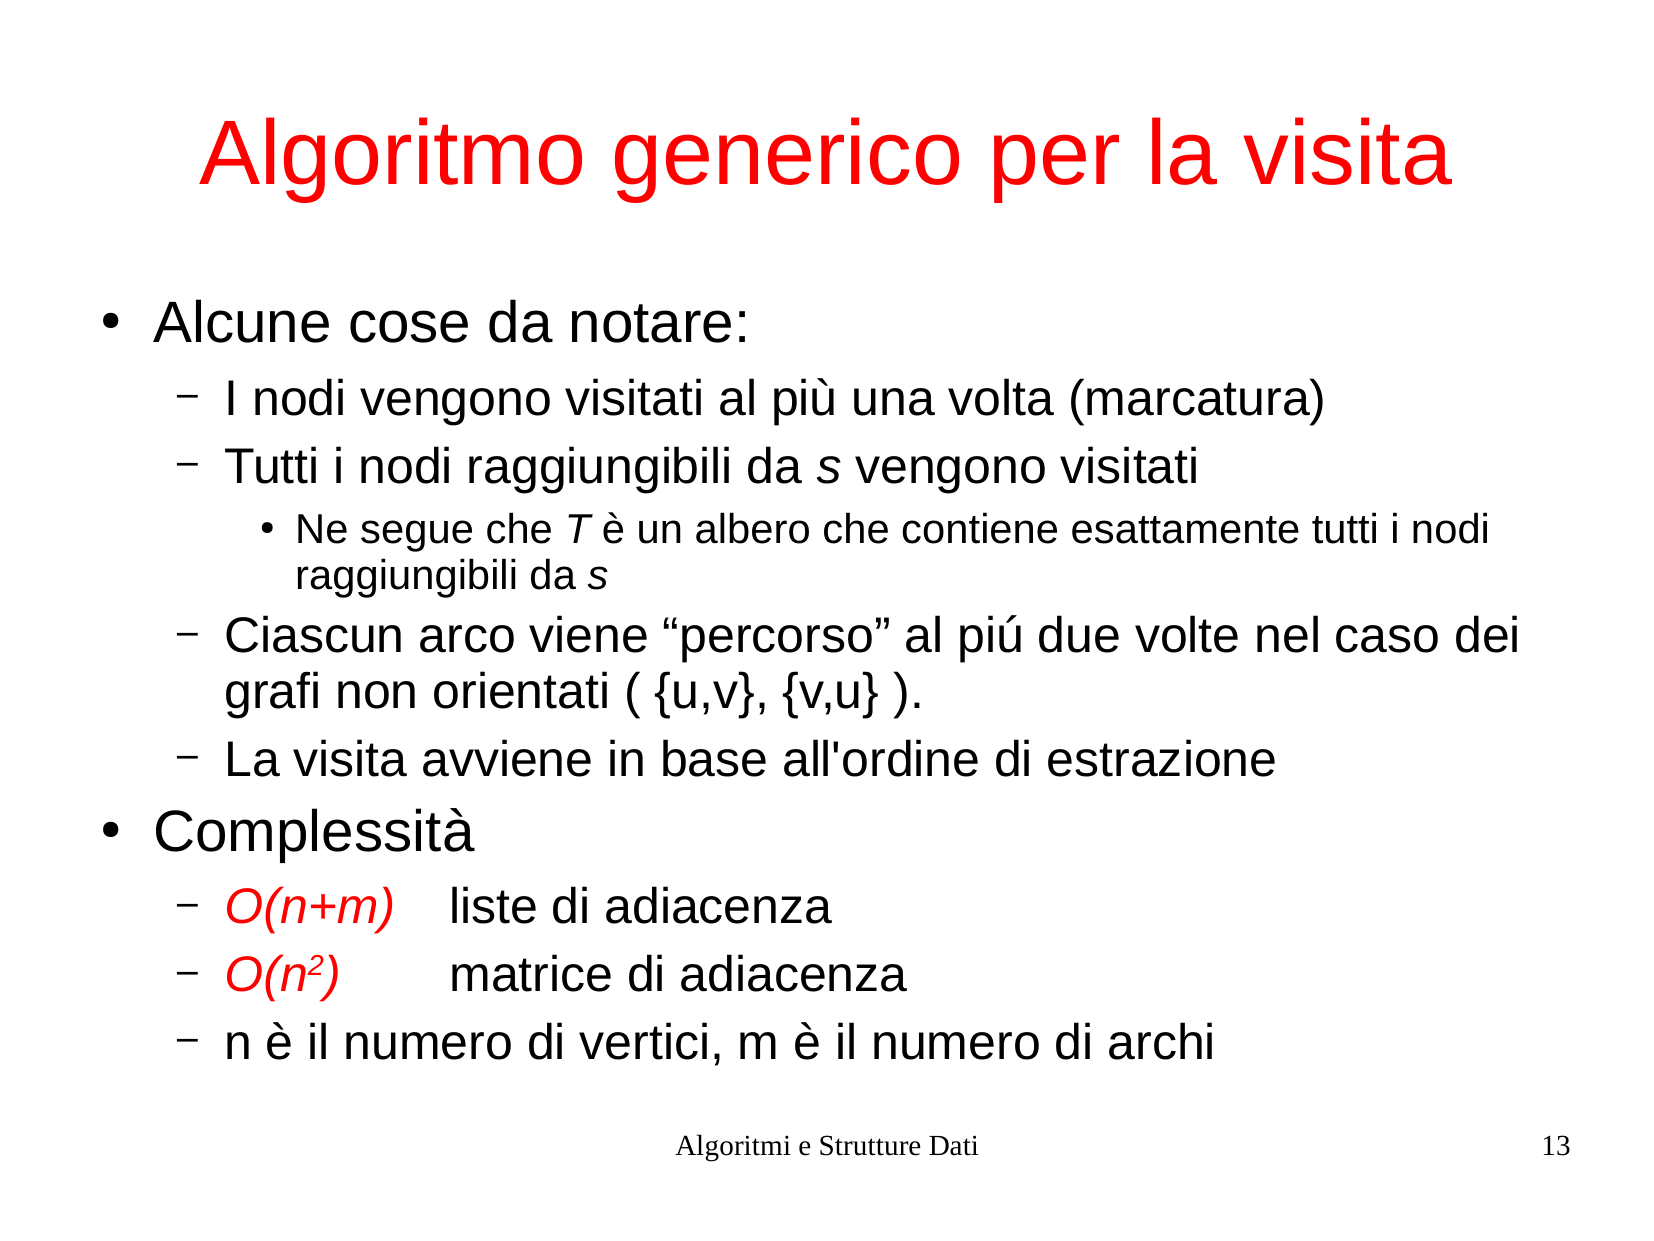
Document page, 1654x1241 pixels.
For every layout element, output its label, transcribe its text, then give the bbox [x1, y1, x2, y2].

list Alcune cose da notare: I nodi vengono visitati al più una volta (marcatura) Tutti i nodi raggiungibili da s vengono visitati Ne segue che T è un albero che contiene esattamente tutti i nodi raggiungibili da s Ciascun arco viene “percorso” al piú due volte nel caso dei grafi non orientati ( {u,v}, {v,u} ). La visita avviene in base all'ordine di estrazione Complessità O(n+m) liste di adiacenza O(n2) matrice di adiacenza n è il numero di vertici, m è il numero di archi [82, 290, 1571, 1109]
title Algoritmo generico per la visita [82, 49, 1571, 257]
